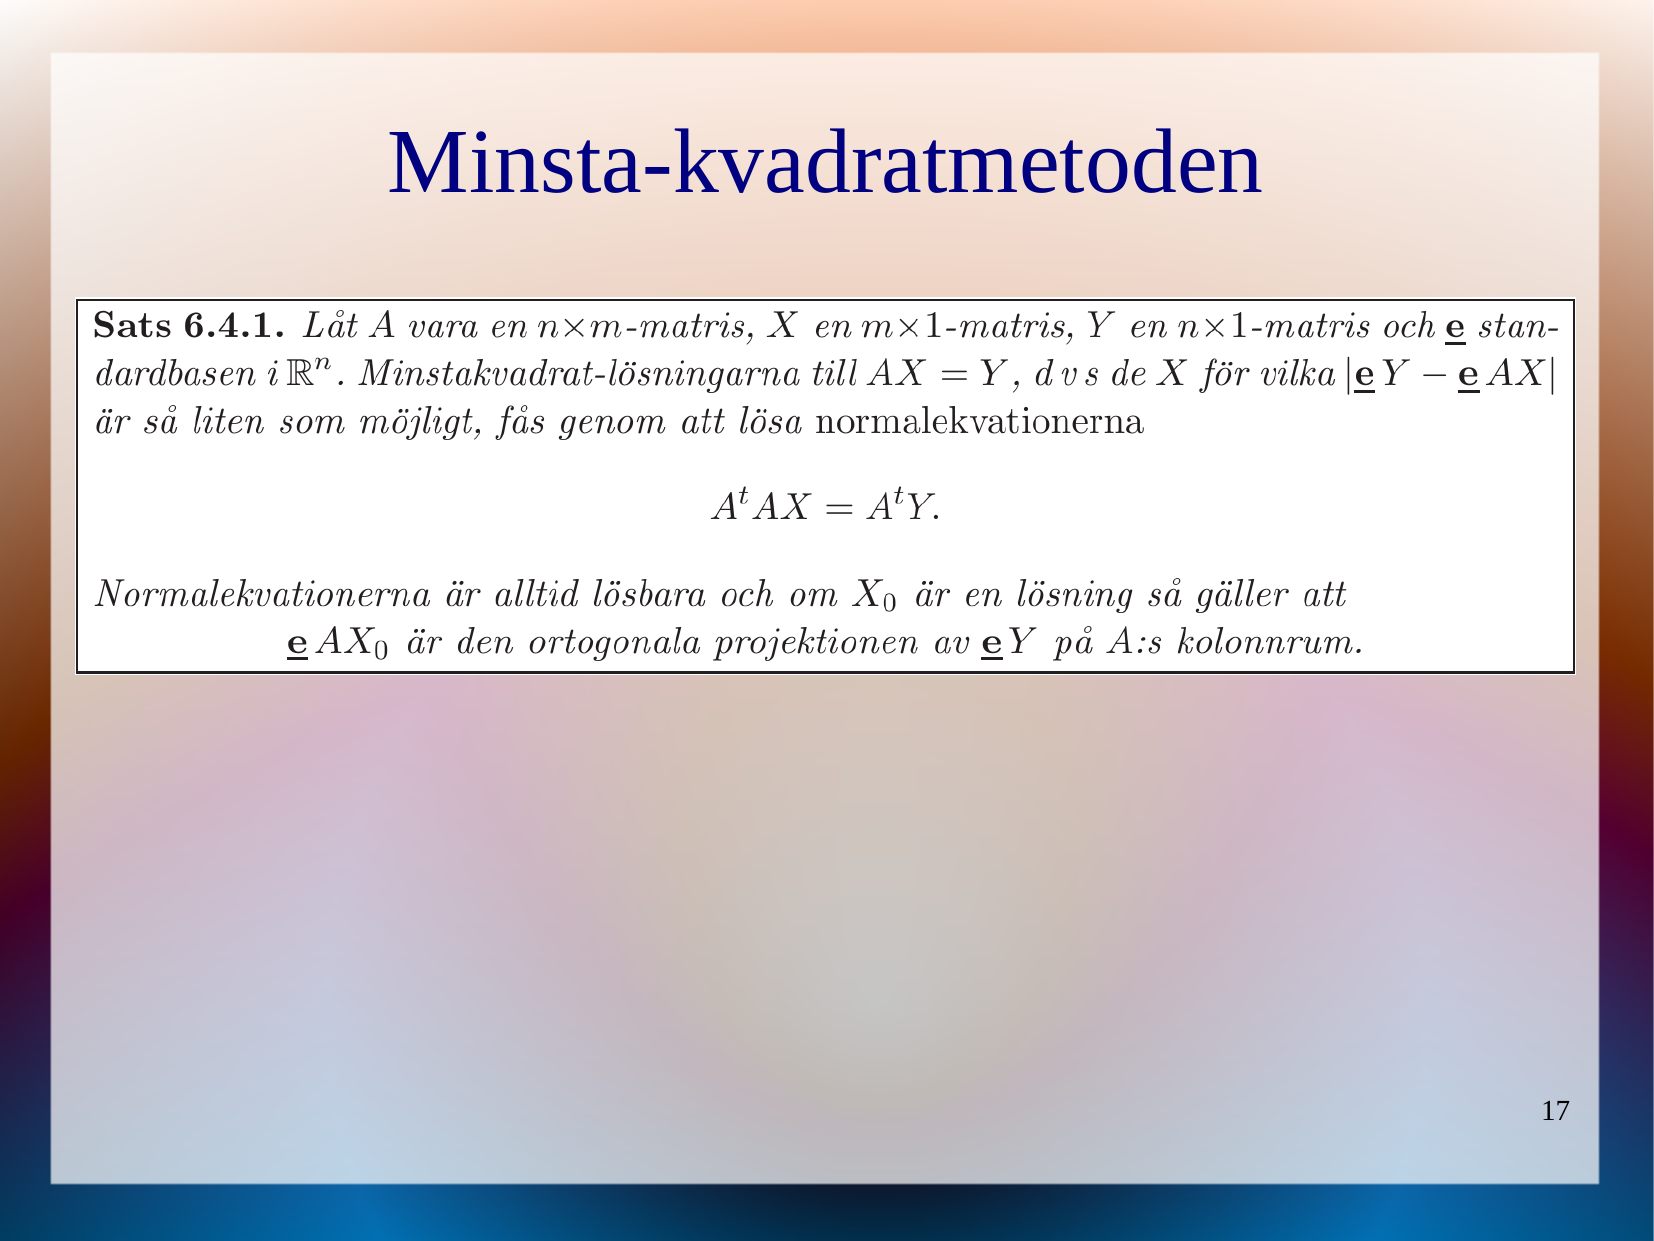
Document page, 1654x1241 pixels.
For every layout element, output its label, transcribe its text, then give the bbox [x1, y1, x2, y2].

title Minsta-kvadratmetoden [82, 62, 1571, 256]
picture [0, 0, 1654, 1241]
